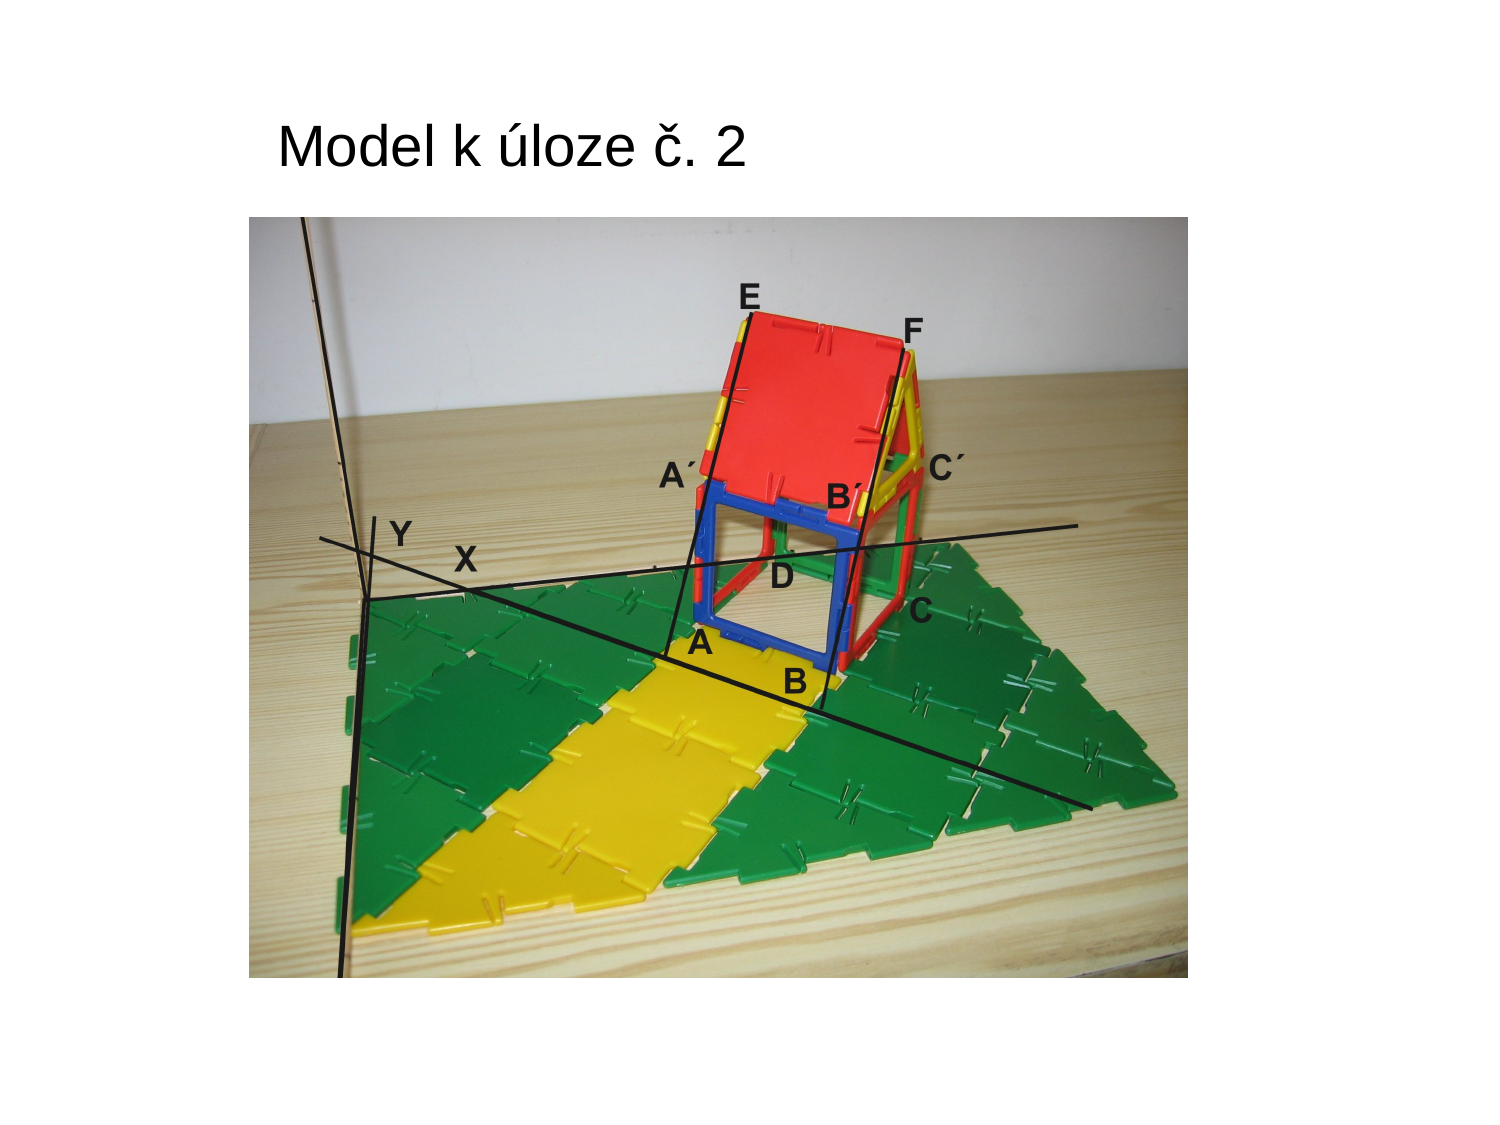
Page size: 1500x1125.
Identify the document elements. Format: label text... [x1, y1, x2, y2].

picture [249, 217, 1188, 978]
text_box Model k úloze č. 2 [262, 99, 1001, 186]
